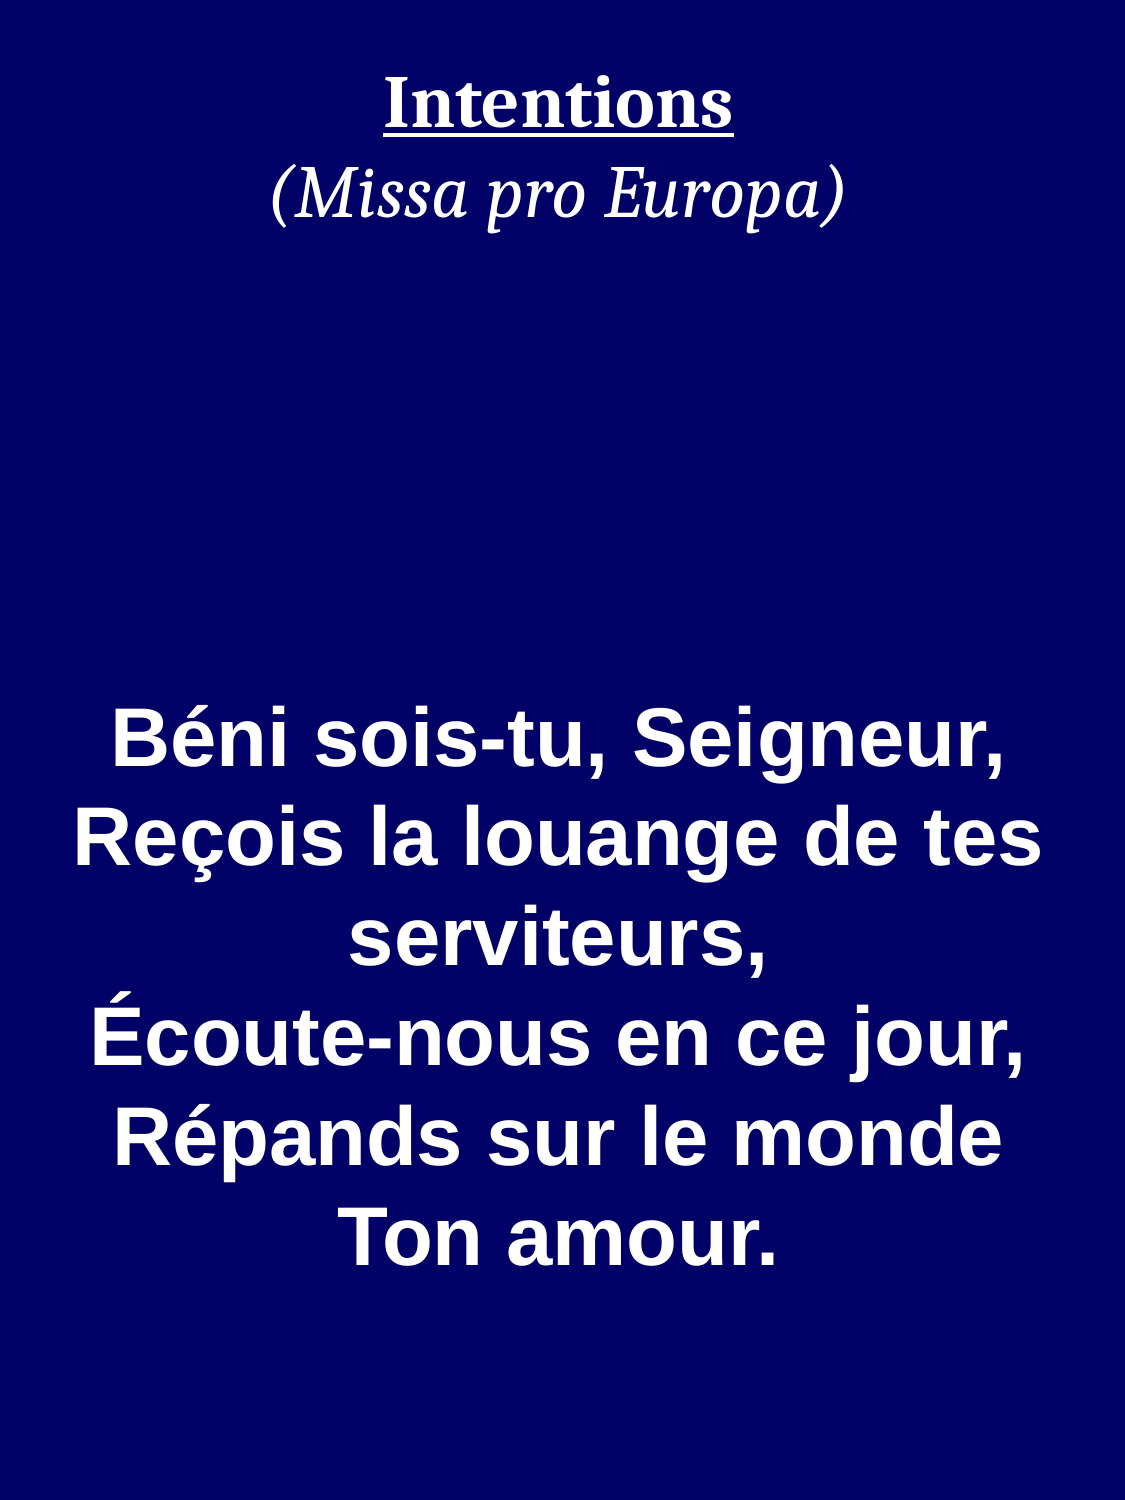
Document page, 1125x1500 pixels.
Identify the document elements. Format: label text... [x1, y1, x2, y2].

text_box Intentions (Missa pro Europa) Béni sois-tu, Seigneur, Reçois la louange de tes serviteurs, Écoute-nous en ce jour, Répands sur le monde Ton amour. [0, 45, 1125, 1500]
